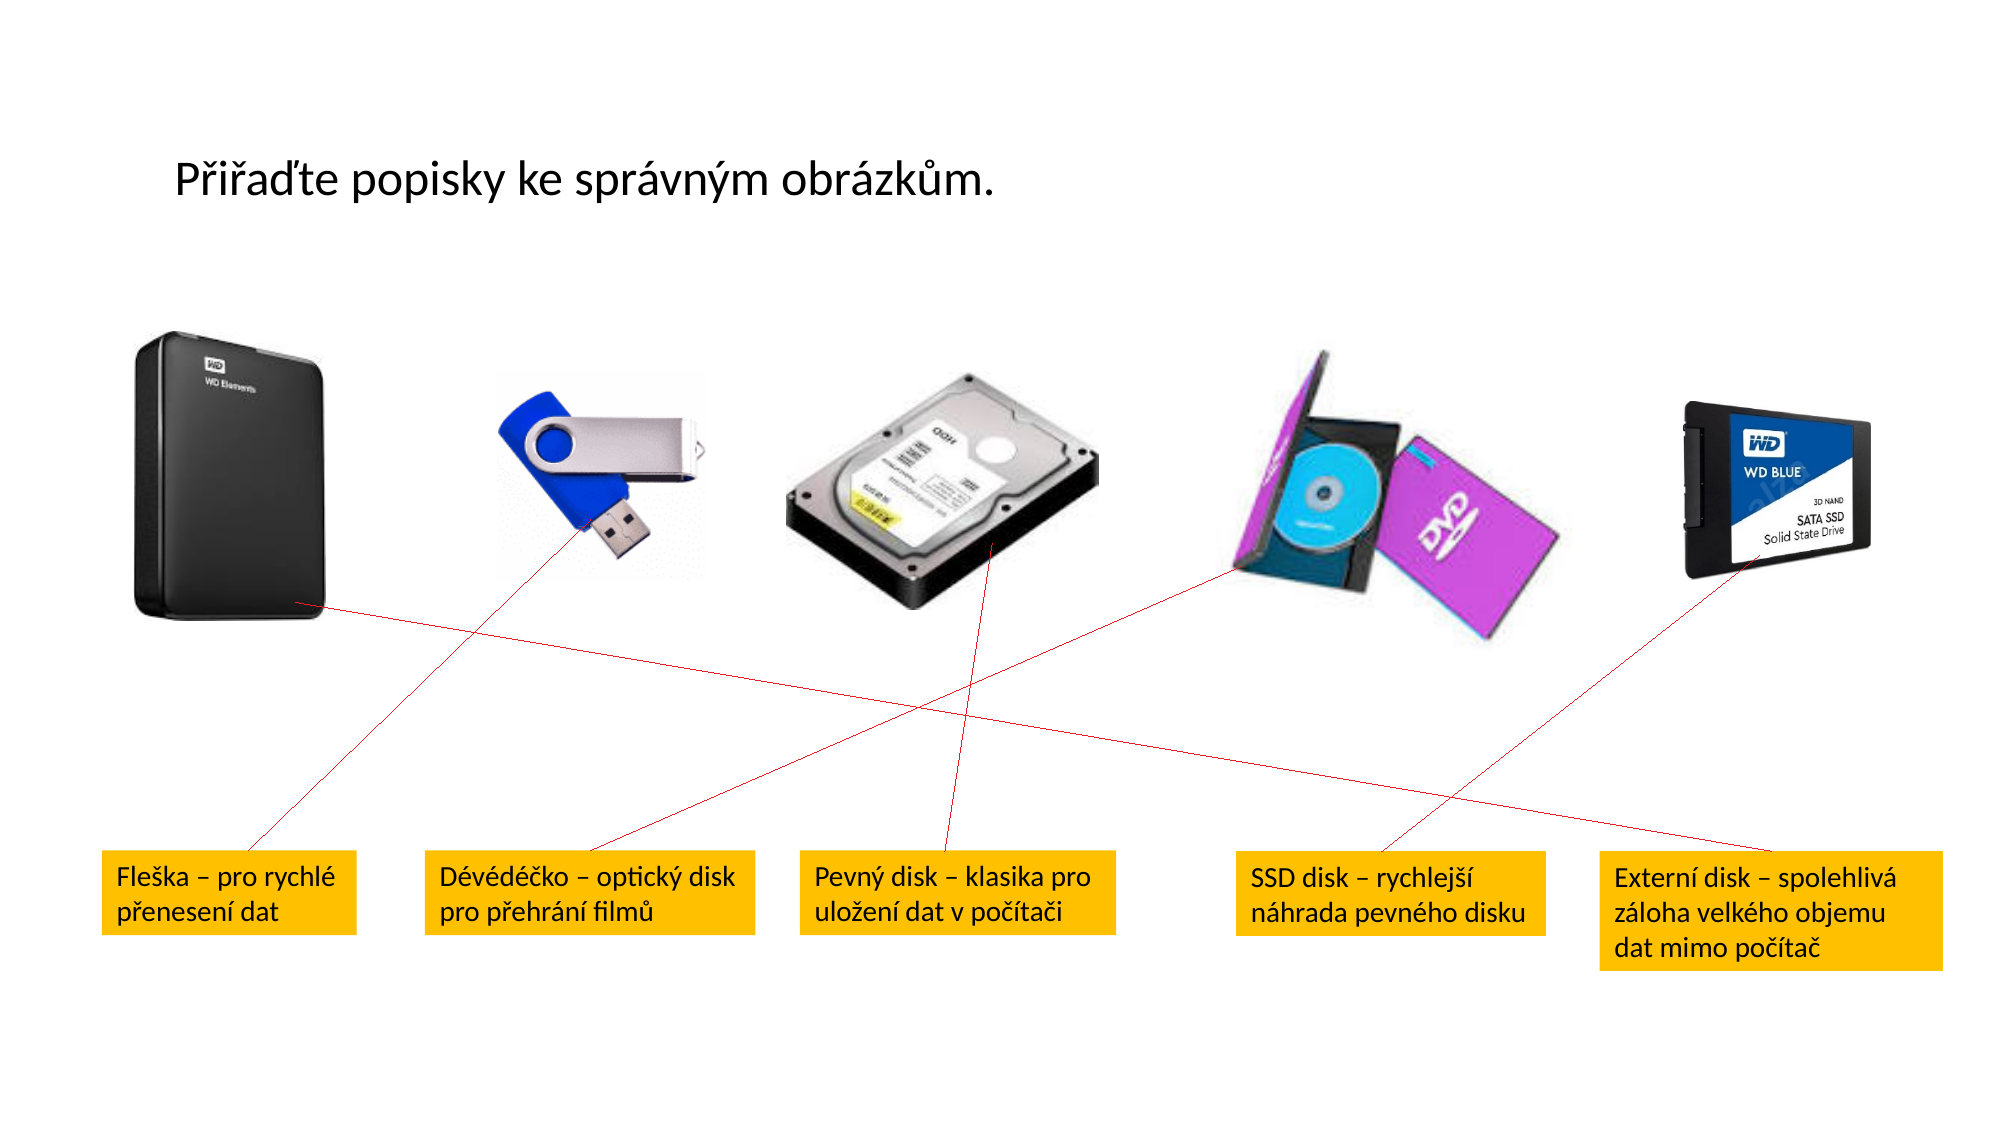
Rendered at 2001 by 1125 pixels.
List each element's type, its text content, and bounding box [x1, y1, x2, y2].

text_box Přiřaďte popisky ke správným obrázkům. [159, 137, 1021, 213]
picture [1177, 331, 1605, 652]
text_box Dévédéčko – optický disk pro přehrání filmů [424, 850, 756, 936]
text_box Externí disk – spolehlivá záloha velkého objemu dat mimo počítač [1599, 851, 1943, 971]
text_box Pevný disk – klasika pro uložení dat v počítači [799, 850, 1117, 936]
picture [1683, 401, 1871, 580]
picture [497, 371, 706, 580]
text_box SSD disk – rychlejší náhrada pevného disku [1236, 851, 1546, 936]
picture [786, 371, 1099, 610]
text_box Fleška – pro rychlé přenesení dat [101, 850, 357, 936]
picture [133, 331, 326, 621]
